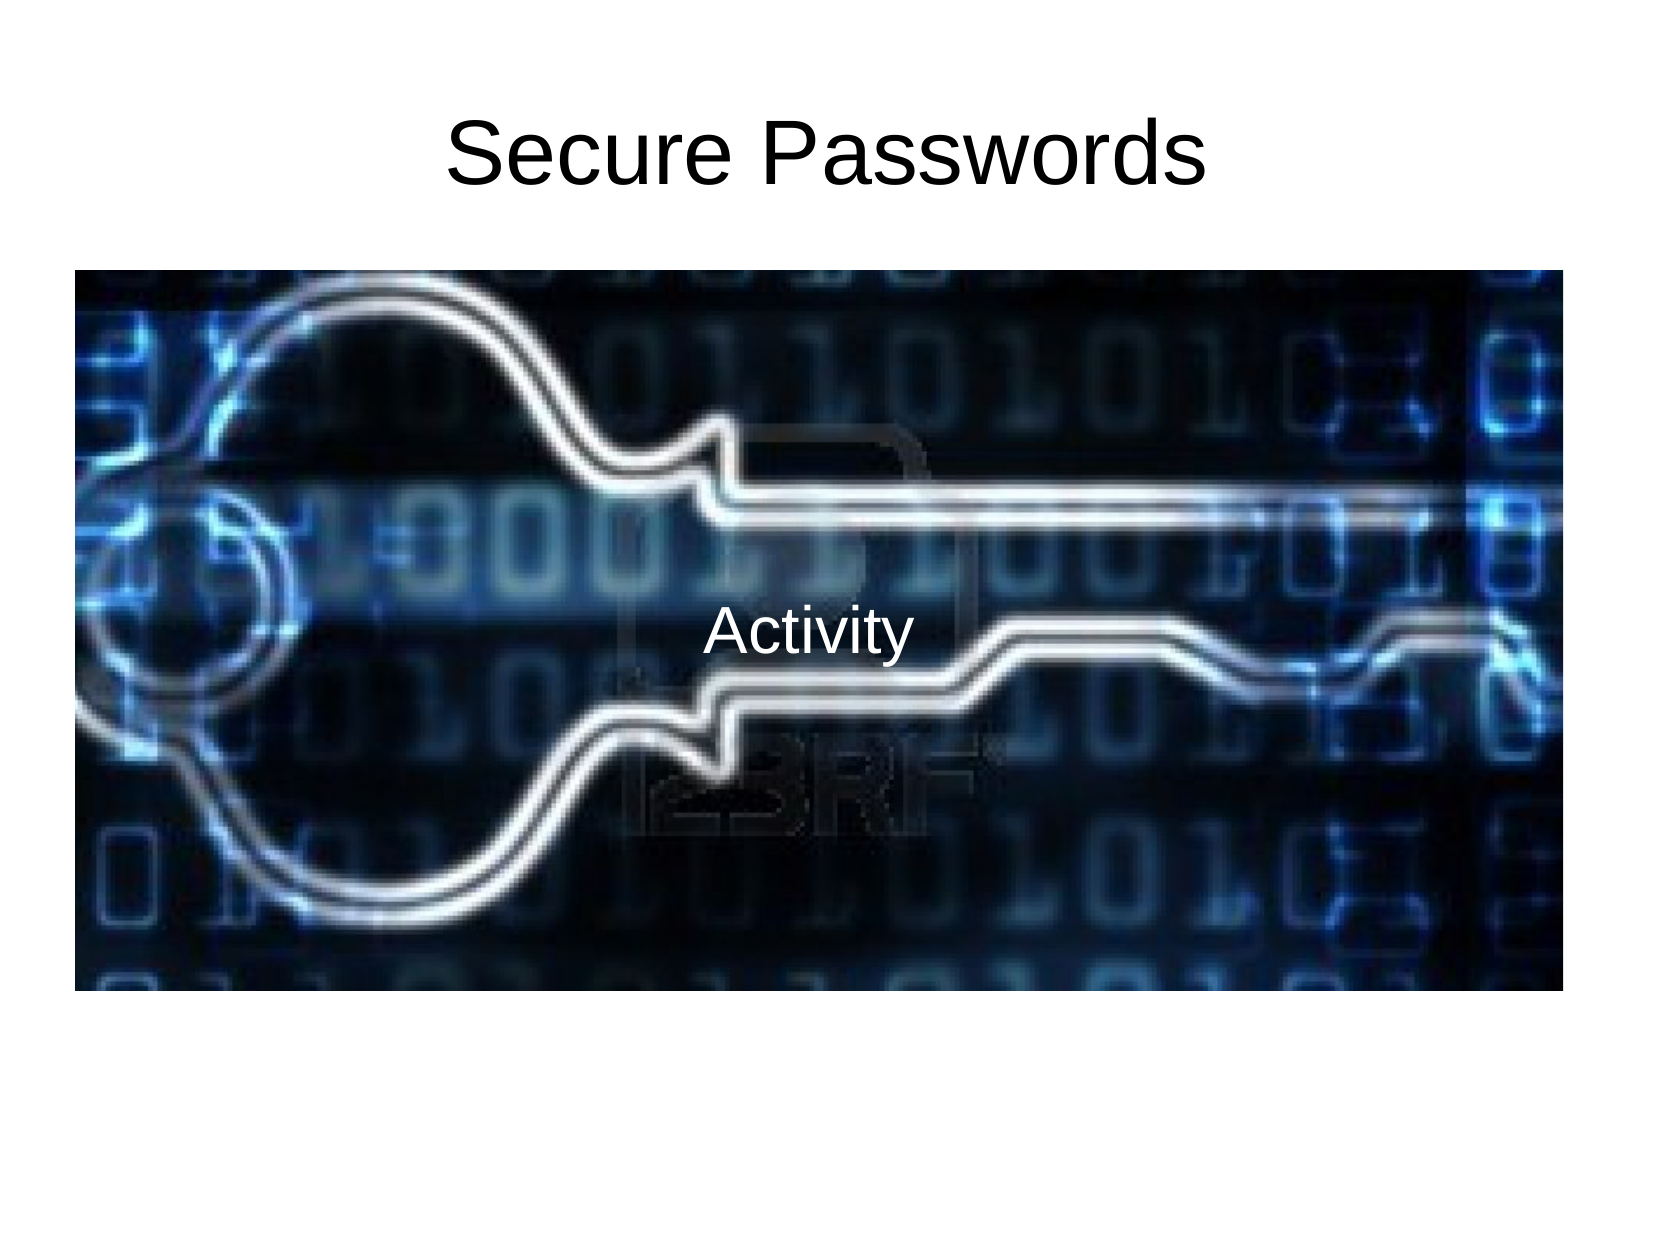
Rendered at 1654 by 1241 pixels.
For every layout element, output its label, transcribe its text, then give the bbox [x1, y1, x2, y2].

subtitle Activity [75, 270, 1564, 991]
title Secure Passwords [82, 49, 1571, 257]
